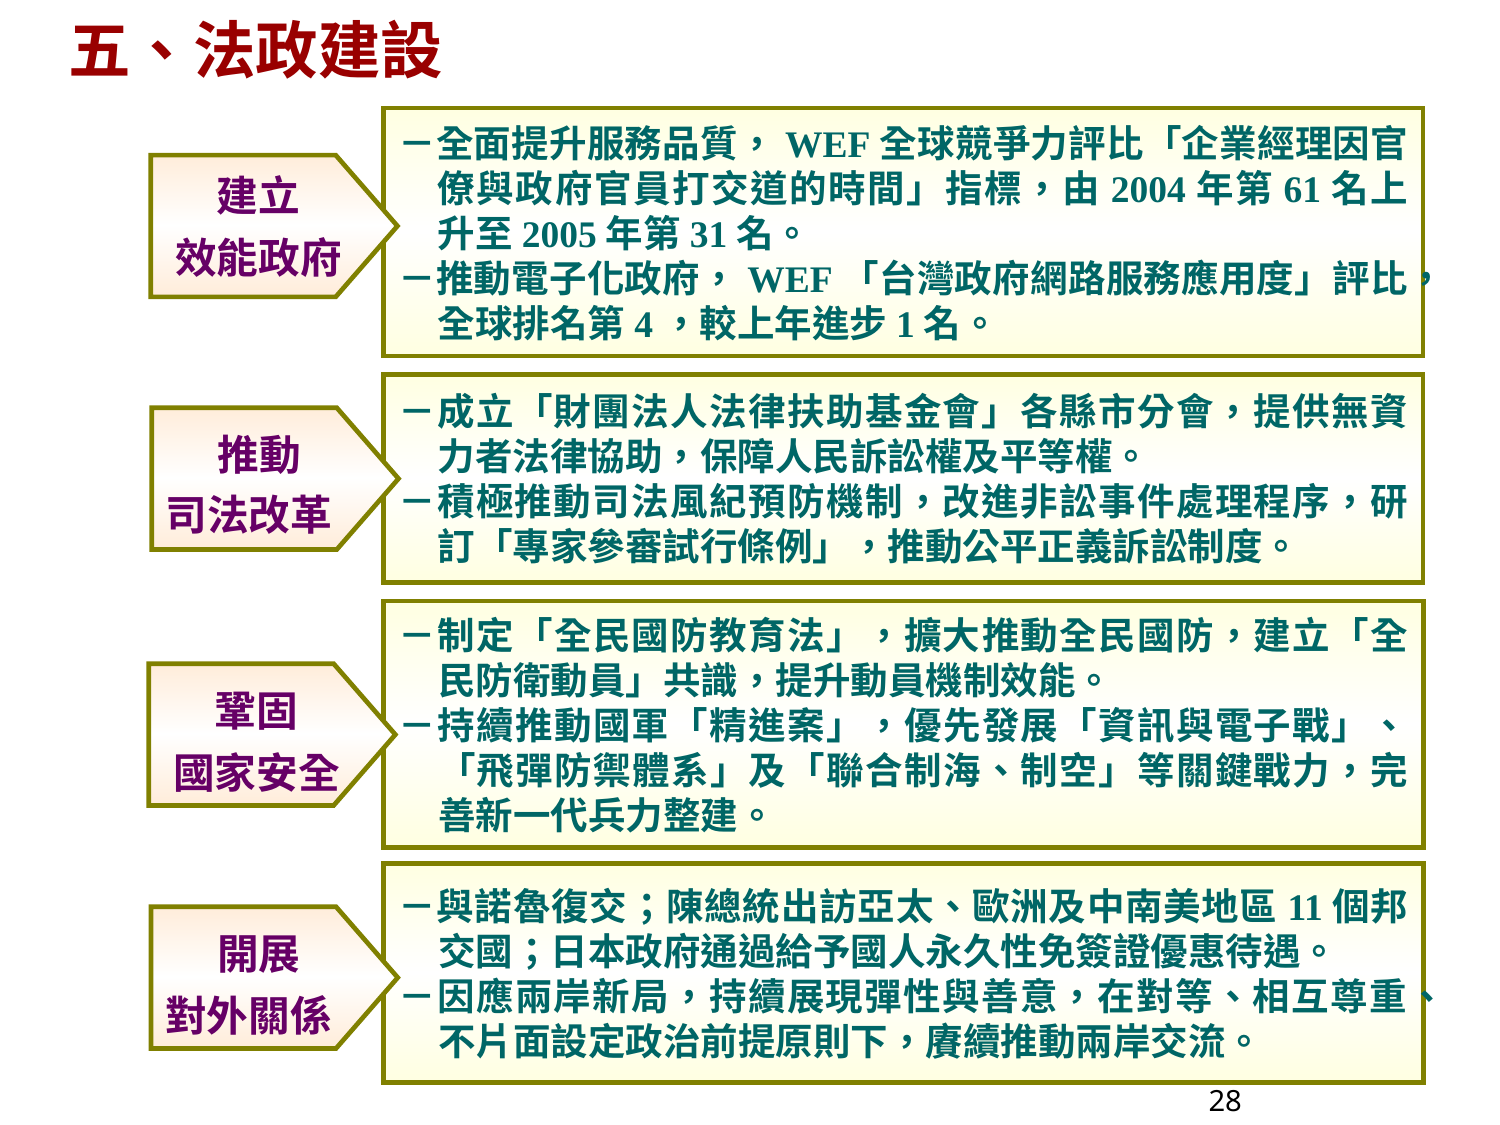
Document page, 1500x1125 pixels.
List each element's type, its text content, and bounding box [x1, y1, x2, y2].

text_box 推動 司法改革 [151, 407, 399, 550]
text_box －制定「全民國防教育法」，擴大推動全民國防，建立「全民防衛動員」共識，提升動員機制效能。 －持續推動國軍「精進案」，優先發展「資訊與電子戰」、「飛彈防禦體系」及「聯合制海、制空」等關鍵戰力，完善新一代兵力整建。 [384, 601, 1423, 848]
text_box －成立「財團法人法律扶助基金會」各縣市分會，提供無資力者法律協助，保障人民訴訟權及平等權。 －積極推動司法風紀預防機制，改進非訟事件處理程序，研訂「專家參審試行條例」，推動公平正義訴訟制度。 [383, 374, 1423, 583]
text_box 建立 效能政府 [150, 155, 398, 297]
text_box 鞏固 國家安全 [148, 663, 396, 806]
text_box 五、法政建設 [53, 3, 1329, 94]
text_box 開展 對外關係 [151, 906, 398, 1049]
text_box [1193, 1054, 1500, 1125]
text_box －全面提升服務品質，WEF全球競爭力評比「企業經理因官僚與政府官員打交道的時間」指標，由2004年第61名上升至2005年第31名。 －推動電子化政府，WEF「台灣政府網路服務應用度」評比，全球排名第4，較上年進步1名。 [383, 108, 1423, 356]
text_box －與諾魯復交；陳總統出訪亞太、歐洲及中南美地區11個邦交國；日本政府通過給予國人永久性免簽證優惠待遇。 －因應兩岸新局，持續展現彈性與善意，在對等、相互尊重、不片面設定政治前提原則下，賡續推動兩岸交流。 [384, 863, 1423, 1083]
